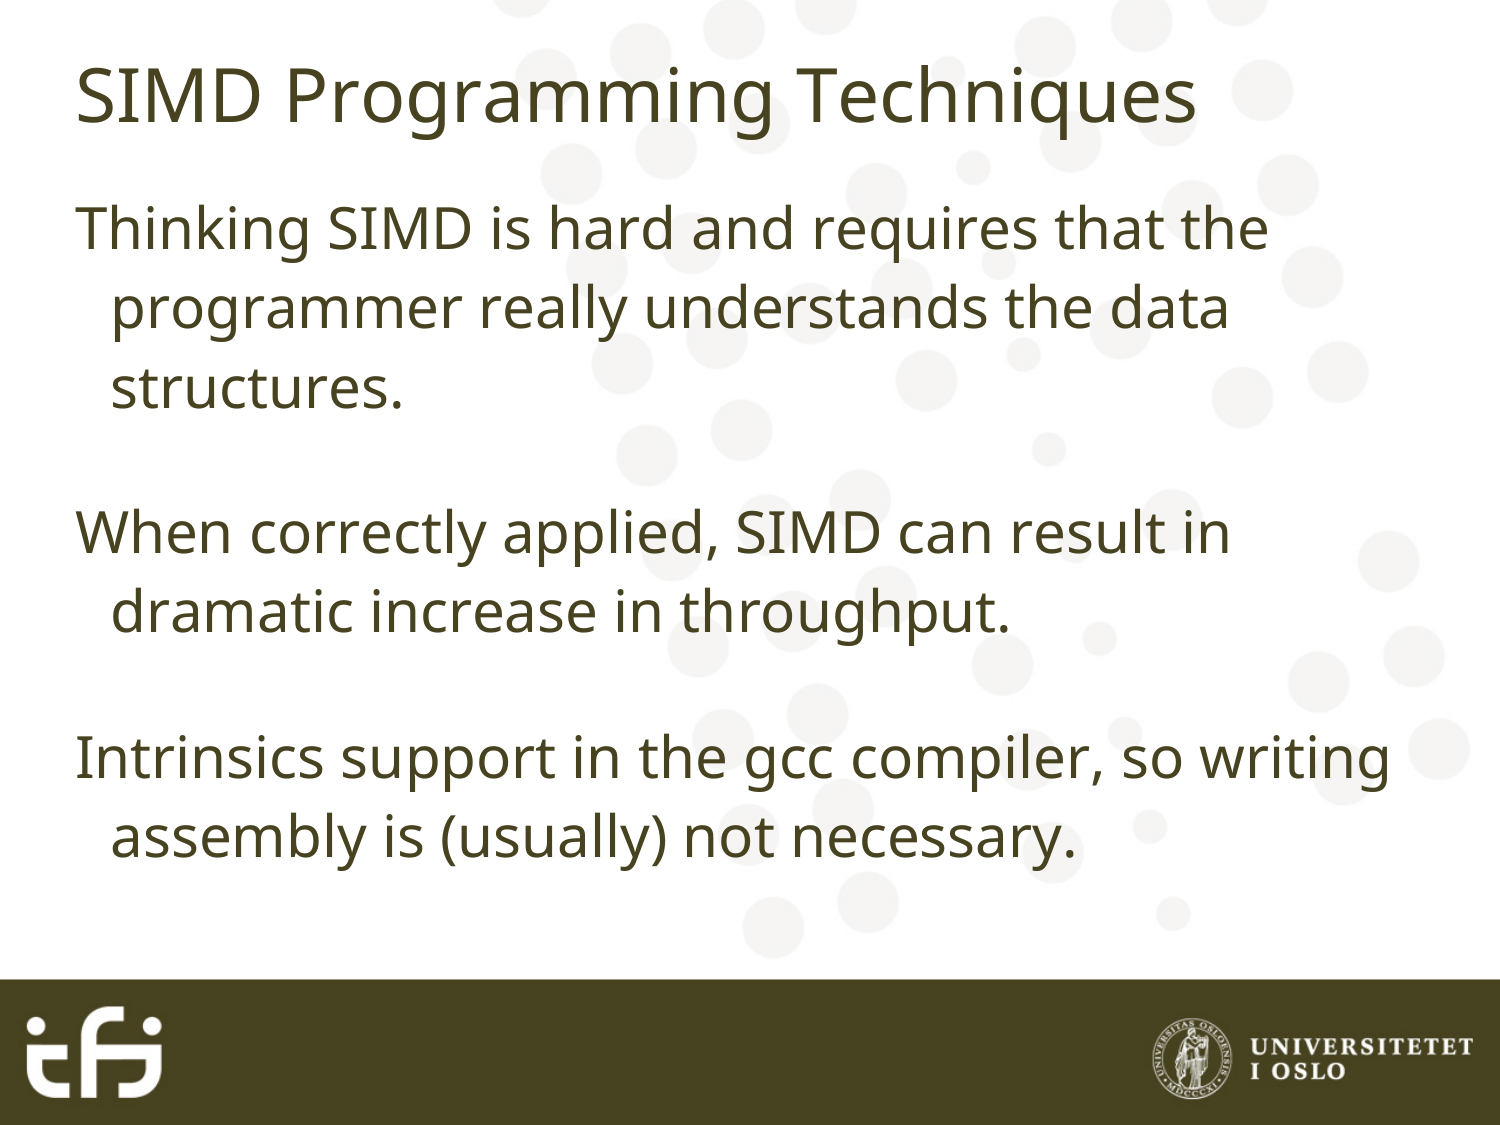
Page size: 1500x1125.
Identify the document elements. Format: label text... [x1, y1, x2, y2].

title SIMD Programming Techniques [75, 47, 1426, 139]
picture [0, 0, 1500, 1125]
list Thinking SIMD is hard and requires that the programmer really understands the data structures. When correctly applied, SIMD can result in dramatic increase in throughput. Intrinsics support in the gcc compiler, so writing assembly is (usually) not necessary. [75, 187, 1426, 923]
